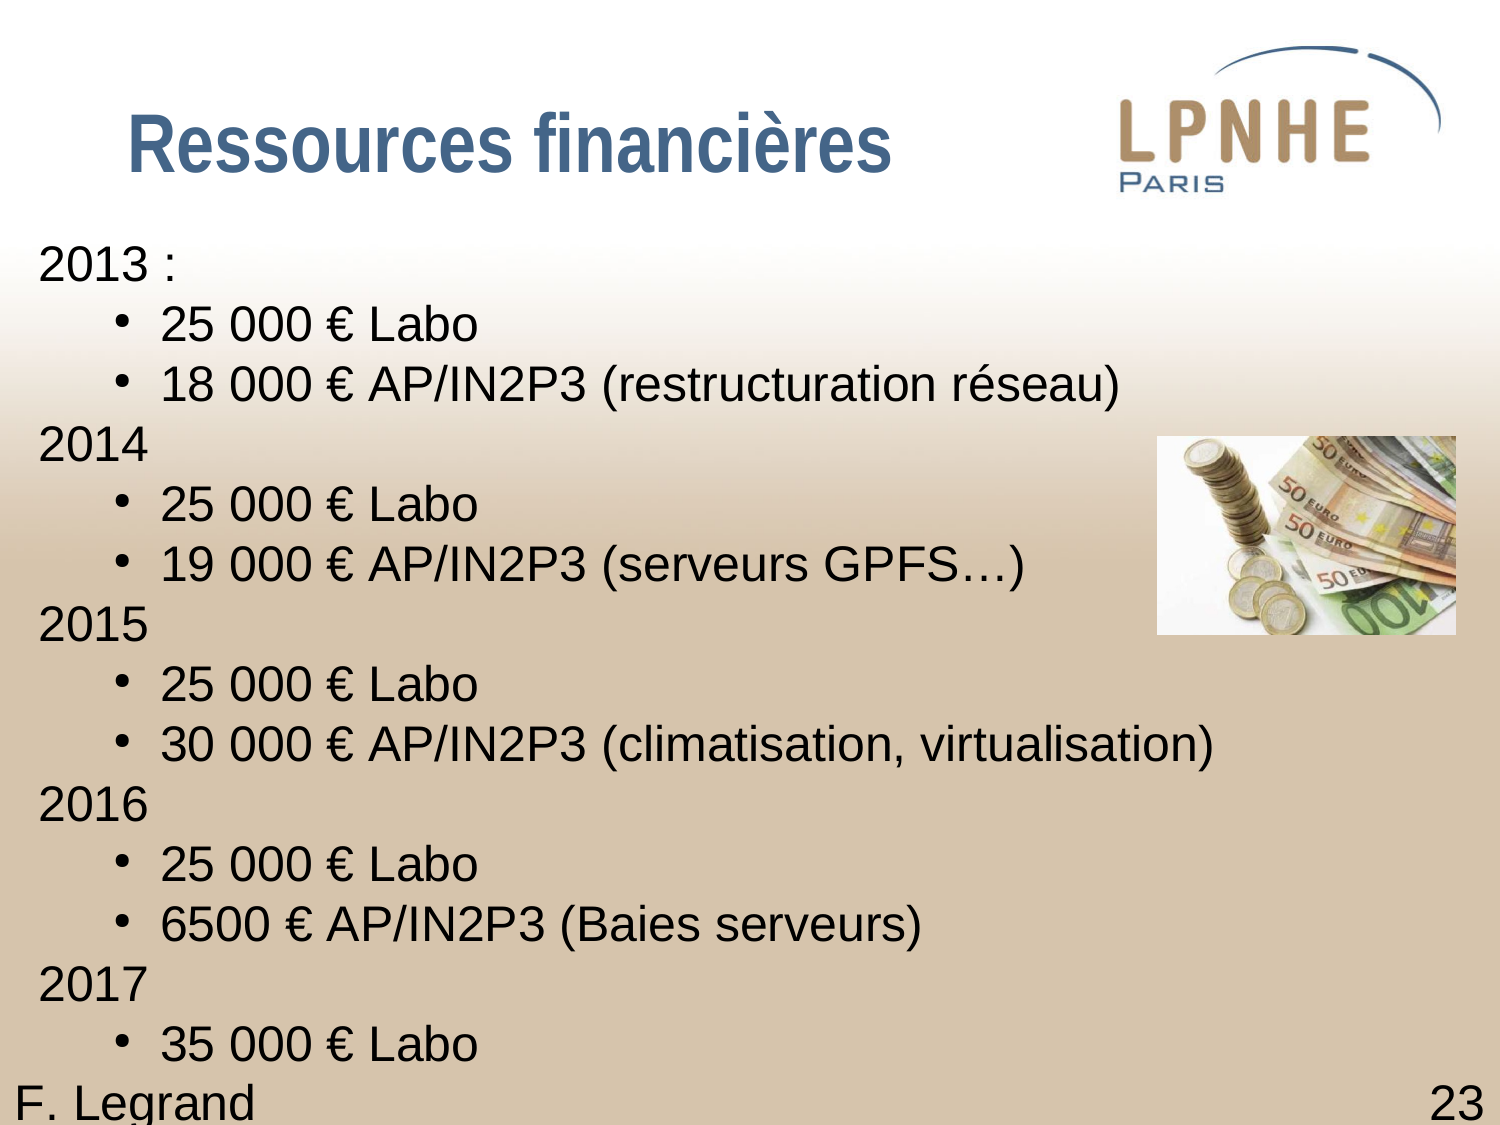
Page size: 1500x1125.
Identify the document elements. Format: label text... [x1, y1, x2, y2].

text_box 2013 : 25 000 € Labo 18 000 € AP/IN2P3 (restructuration réseau) 2014 25 000 € Labo 19 000 € AP/IN2P3 (serveurs GPFS…) 2015 25 000 € Labo 30 000 € AP/IN2P3 (climatisation, virtualisation) 2016 25 000 € Labo 6500 € AP/IN2P3 (Baies serveurs) 2017 35 000 € Labo [23, 224, 1382, 1125]
title Ressources financières [112, 37, 1375, 224]
picture [0, 0, 1500, 1125]
